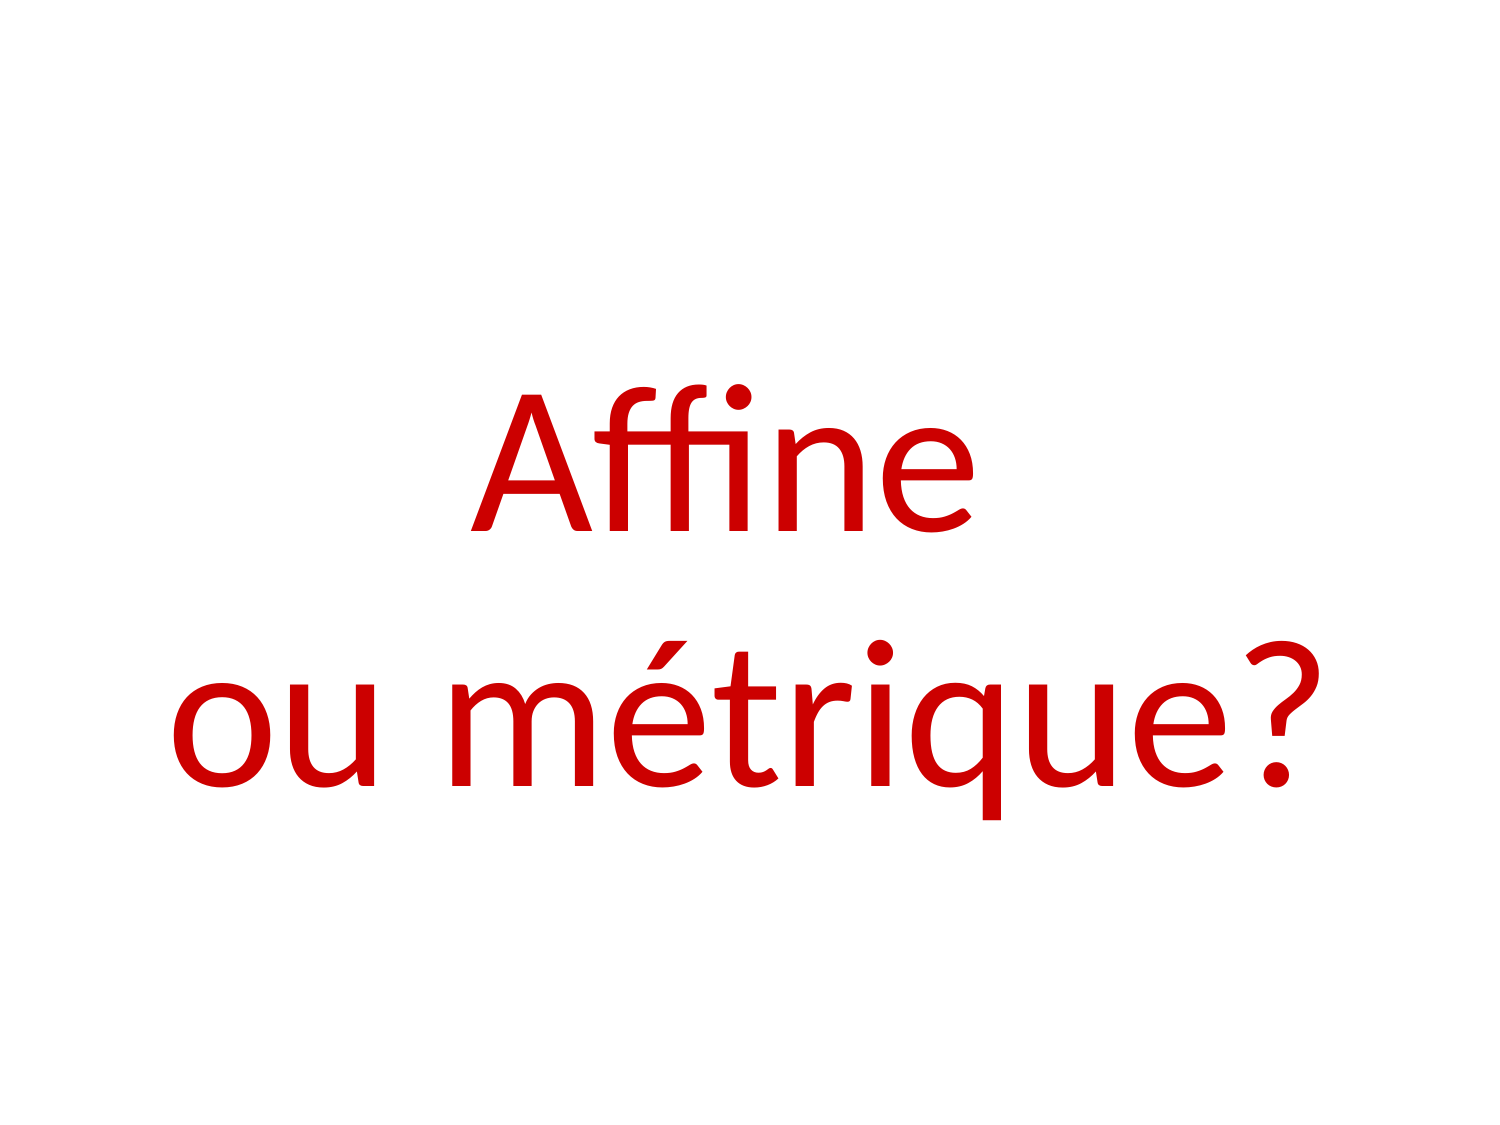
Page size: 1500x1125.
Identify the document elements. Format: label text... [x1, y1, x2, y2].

title Affine ou métrique? [75, 278, 1426, 870]
